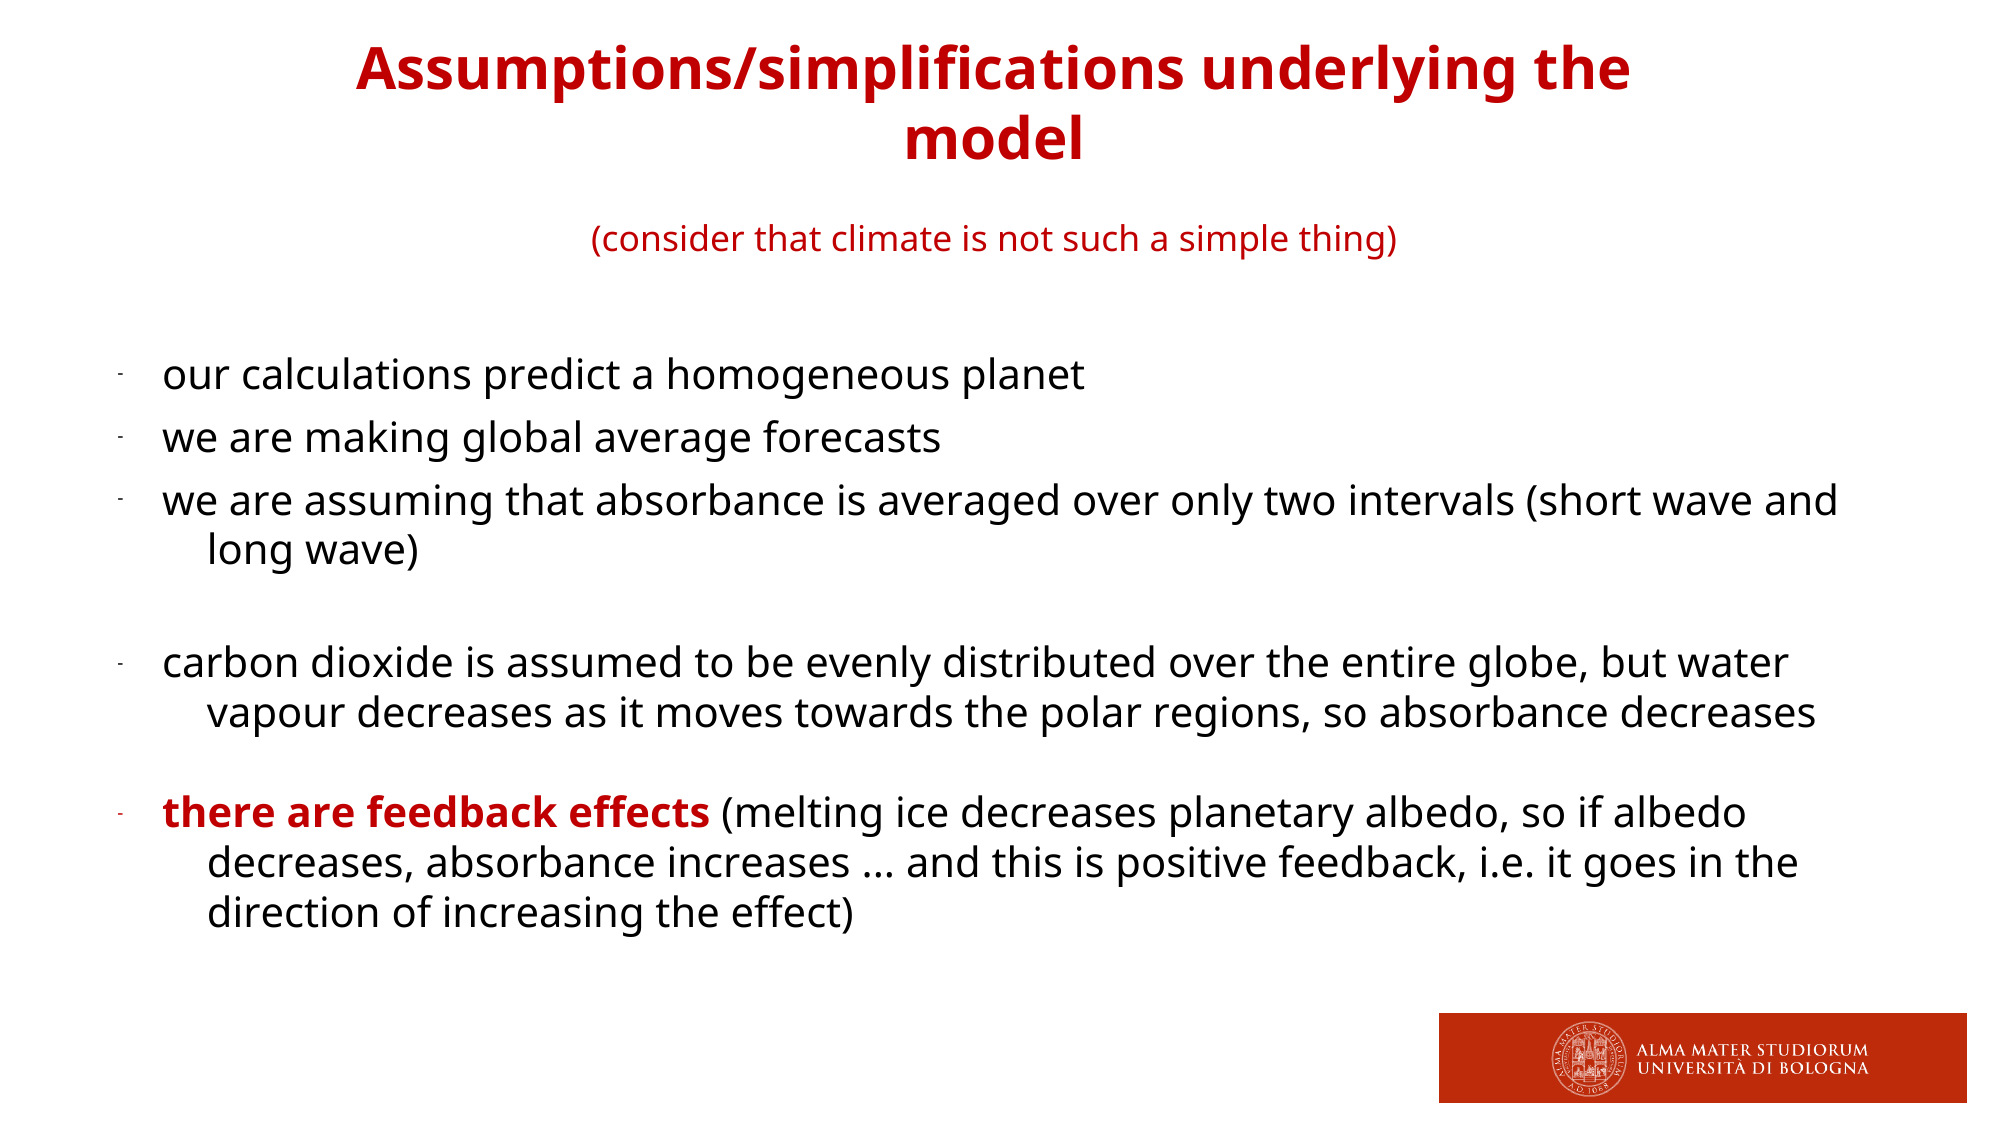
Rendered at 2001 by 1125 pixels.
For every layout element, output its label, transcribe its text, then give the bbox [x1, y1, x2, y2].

text_box Assumptions/simplifications underlying the model [317, 23, 1672, 110]
text_box (consider that climate is not such a simple thing) [291, 208, 1698, 267]
text_box our calculations predict a homogeneous planet we are making global average forecasts we are assuming that absorbance is averaged over only two intervals (short wave and long wave) carbon dioxide is assumed to be evenly distributed over the entire globe, but water vapour decreases as it moves towards the polar regions, so absorbance decreases there are feedback effects (melting ice decreases planetary albedo, so if albedo decreases, absorbance increases ... and this is positive feedback, i.e. it goes in the direction of increasing the effect) [102, 340, 1934, 1000]
